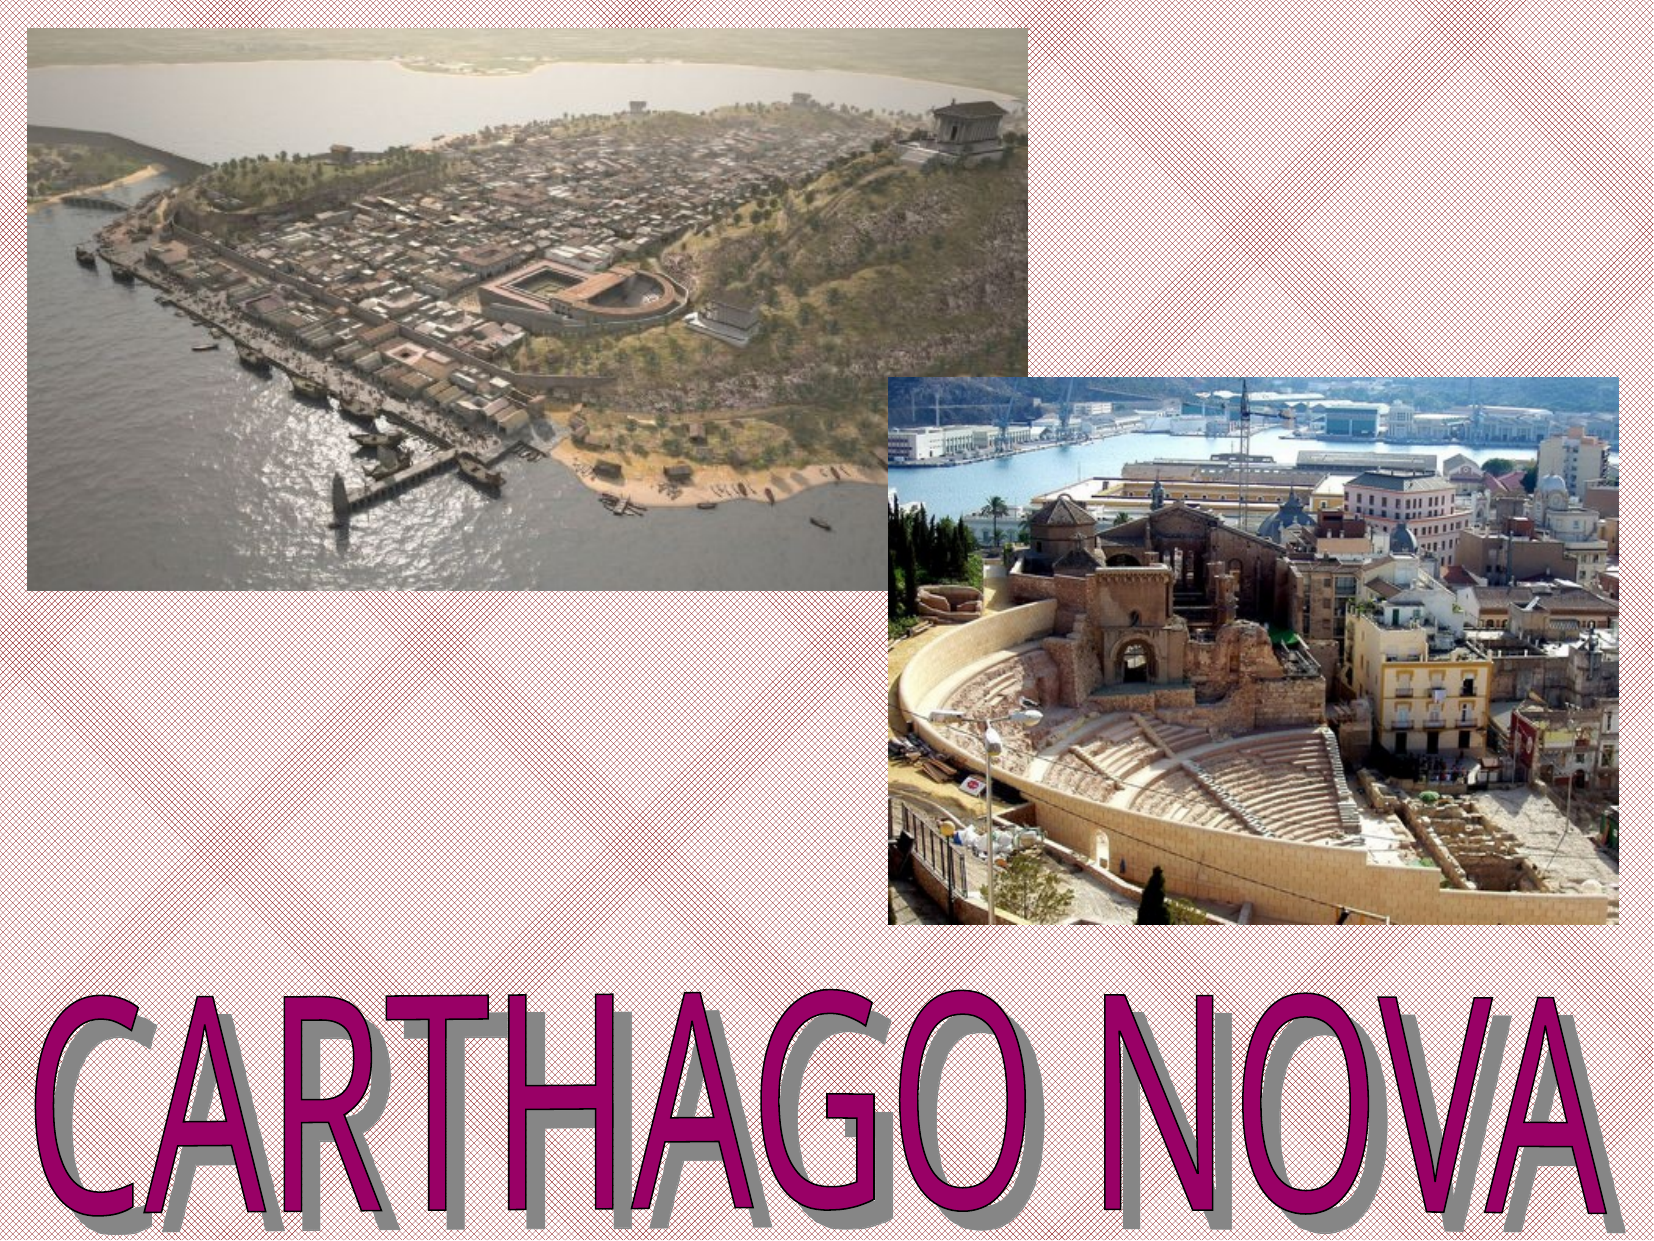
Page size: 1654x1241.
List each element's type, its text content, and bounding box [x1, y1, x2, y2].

text_box CARTHAGO NOVA [631, 992, 754, 1209]
text_box CARTHAGO NOVA [508, 994, 613, 1210]
text_box CARTHAGO NOVA [1242, 993, 1369, 1214]
text_box CARTHAGO NOVA [761, 989, 875, 1211]
text_box CARTHAGO NOVA [1484, 997, 1607, 1214]
text_box CARTHAGO NOVA [1378, 997, 1493, 1213]
text_box CARTHAGO NOVA [899, 990, 1026, 1212]
text_box CARTHAGO NOVA [386, 995, 489, 1211]
text_box CARTHAGO NOVA [35, 995, 139, 1216]
text_box CARTHAGO NOVA [284, 996, 382, 1212]
text_box CARTHAGO NOVA [144, 996, 266, 1213]
text_box CARTHAGO NOVA [1104, 994, 1213, 1211]
picture [27, 28, 1619, 925]
